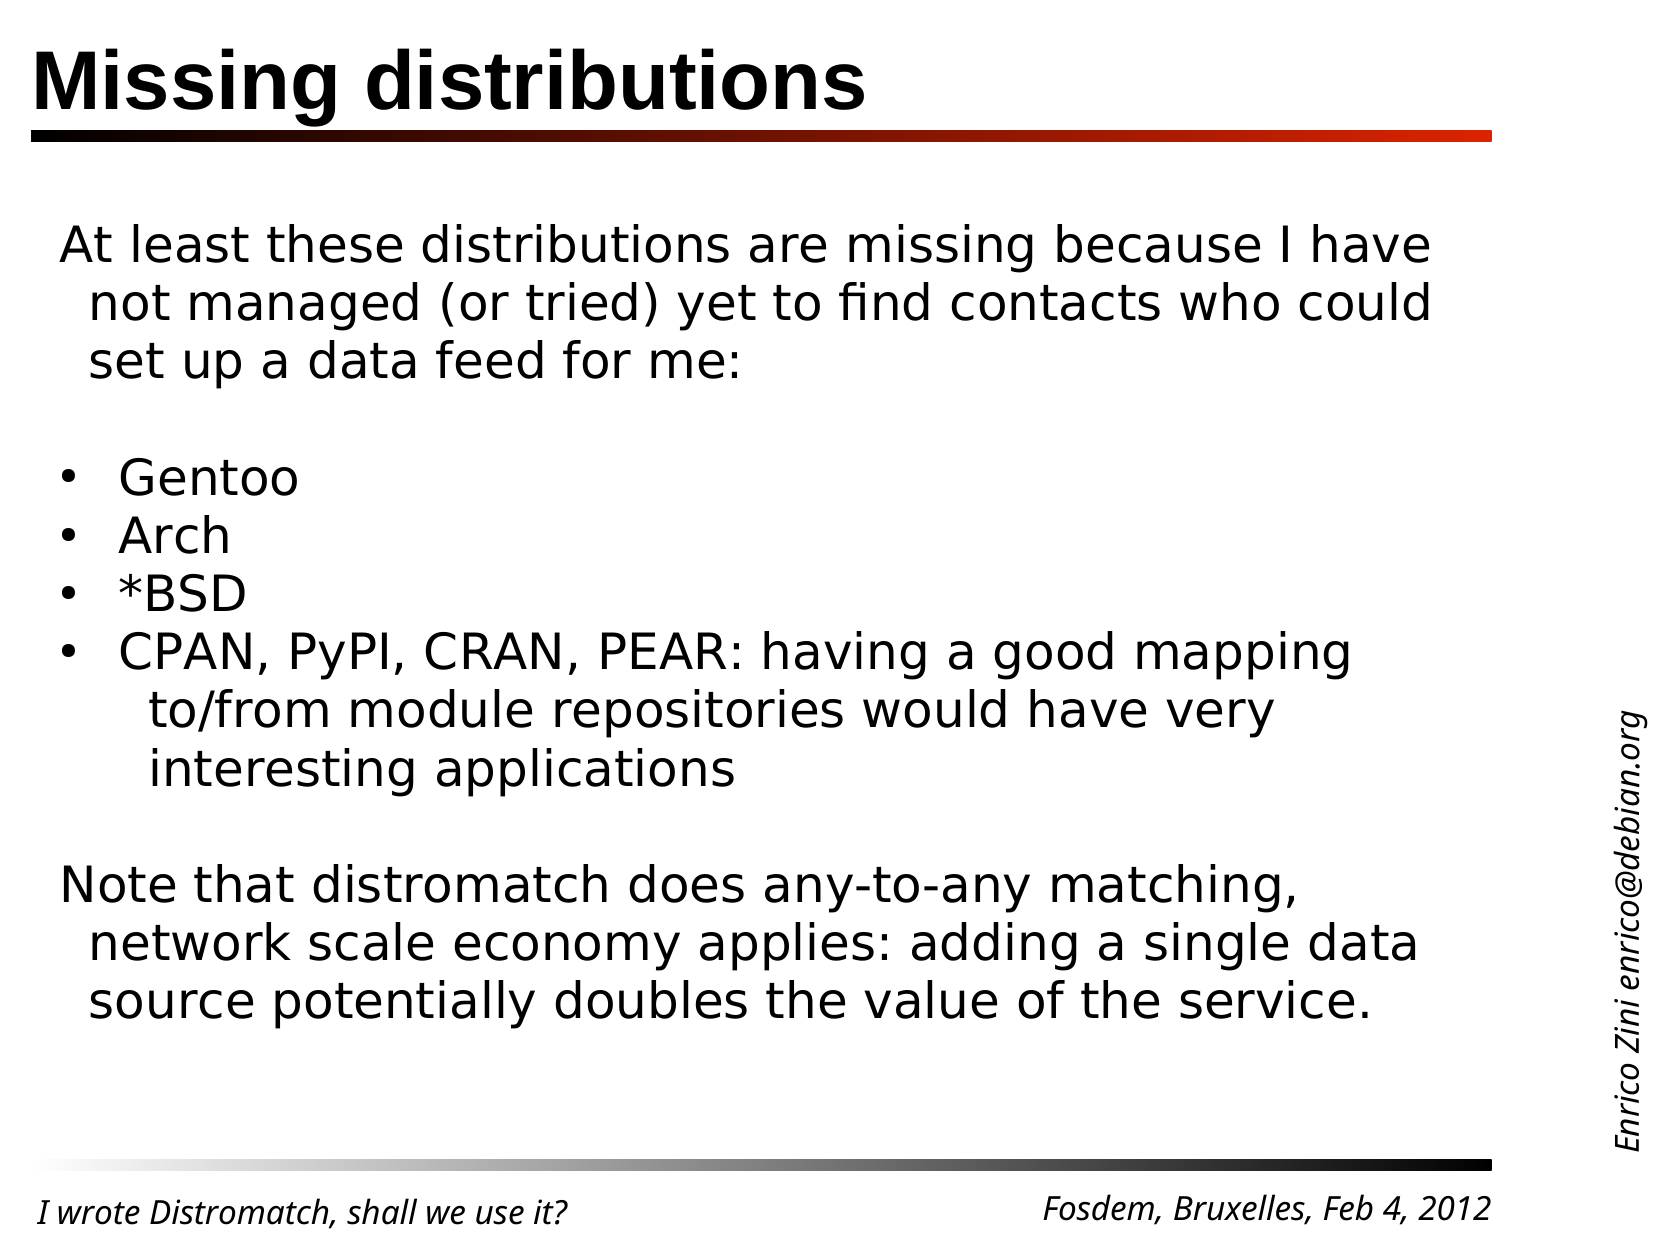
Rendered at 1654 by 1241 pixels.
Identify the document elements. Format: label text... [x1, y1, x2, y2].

text_box Missing distributions [31, 34, 1438, 168]
text_box At least these distributions are missing because I have not managed (or tried) yet to find contacts who could set up a data feed for me: Gentoo Arch *BSD CPAN, PyPI, CRAN, PEAR: having a good mapping to/from module repositories would have very interesting applications Note that distromatch does any-to-any matching, network scale economy applies: adding a single data source potentially doubles the value of the service. [30, 215, 1507, 1241]
